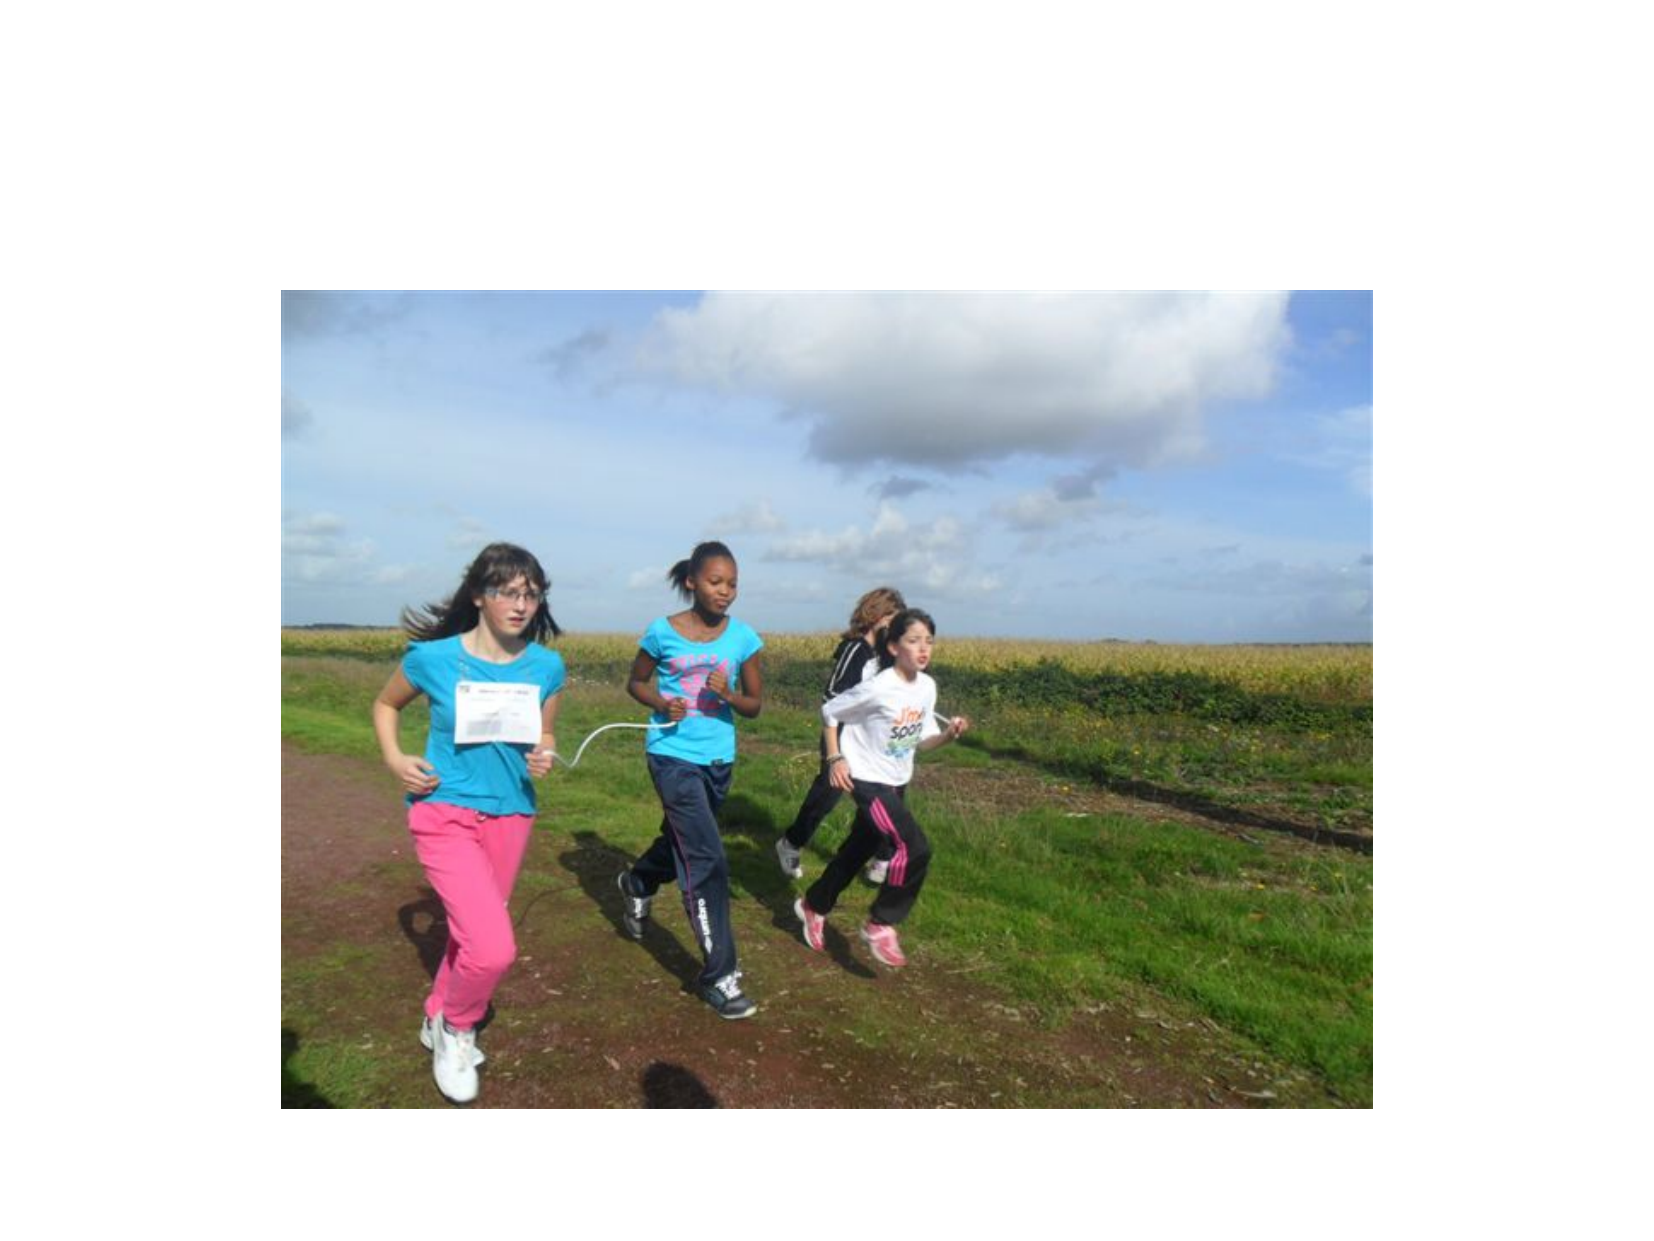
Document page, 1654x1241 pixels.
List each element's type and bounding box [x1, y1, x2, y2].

picture [281, 290, 1373, 1109]
